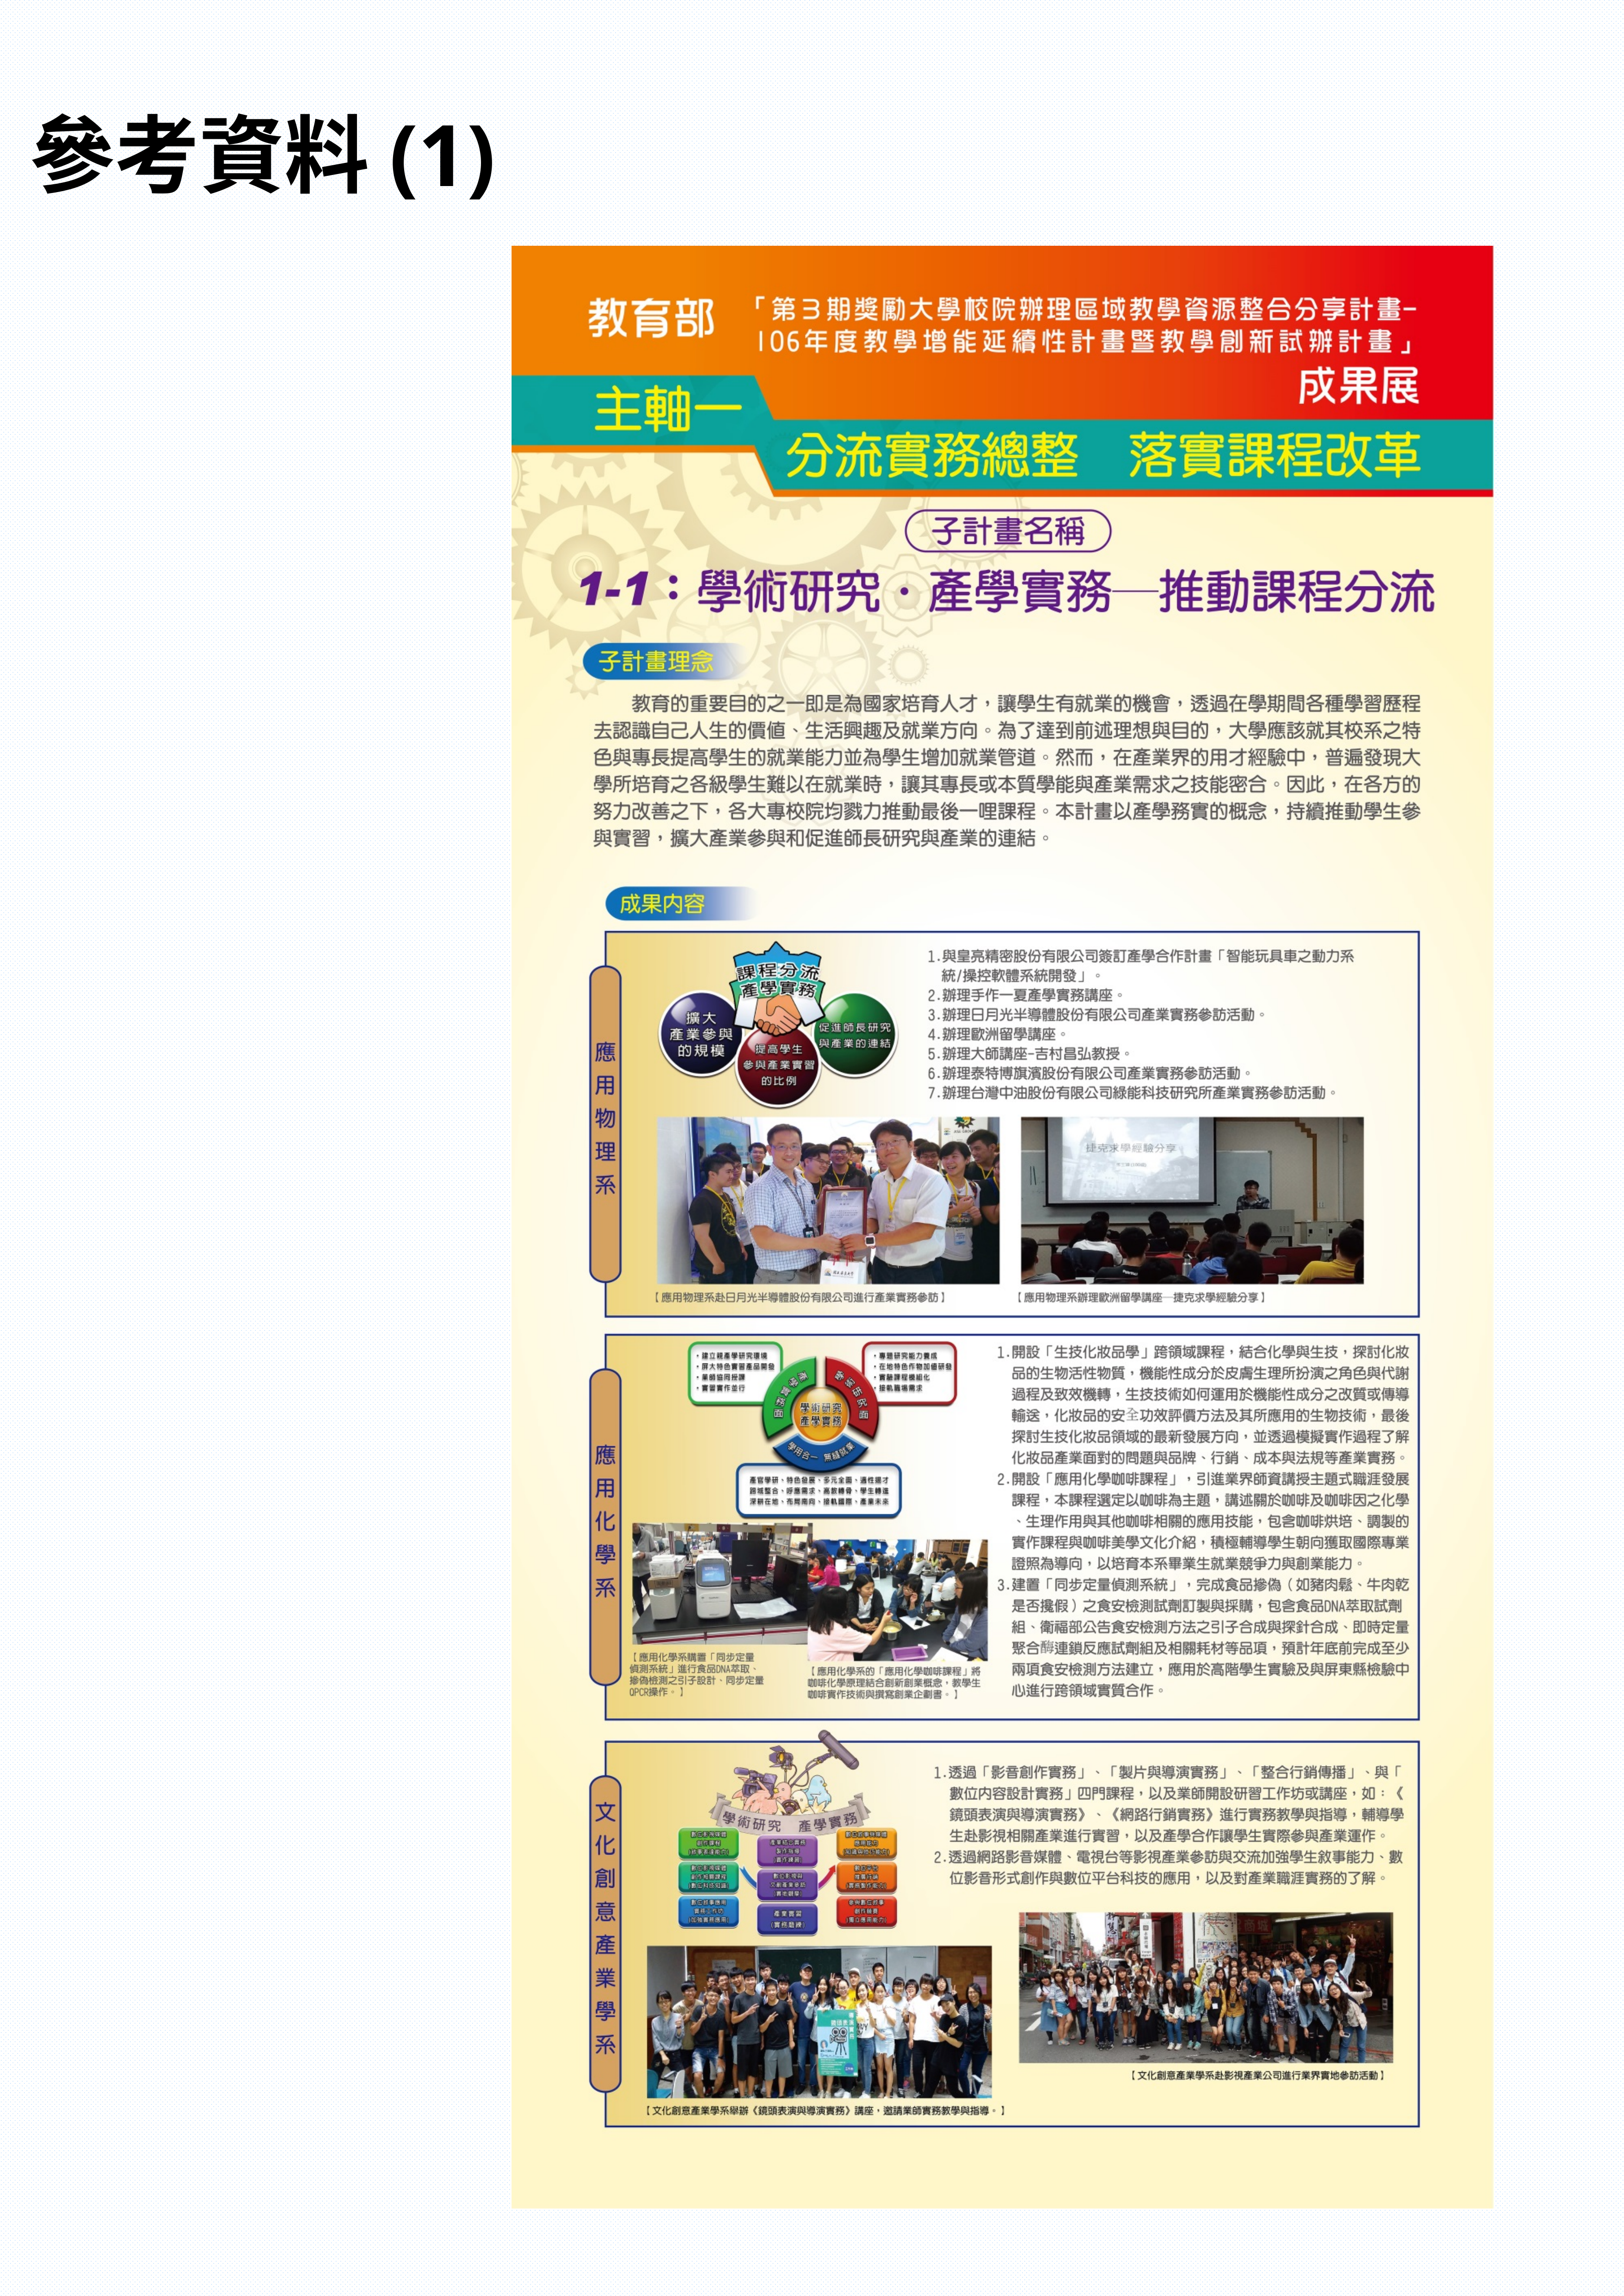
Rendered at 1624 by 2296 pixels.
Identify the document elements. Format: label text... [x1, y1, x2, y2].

title 參考資料(1) [23, 26, 621, 279]
picture [512, 246, 1494, 2209]
